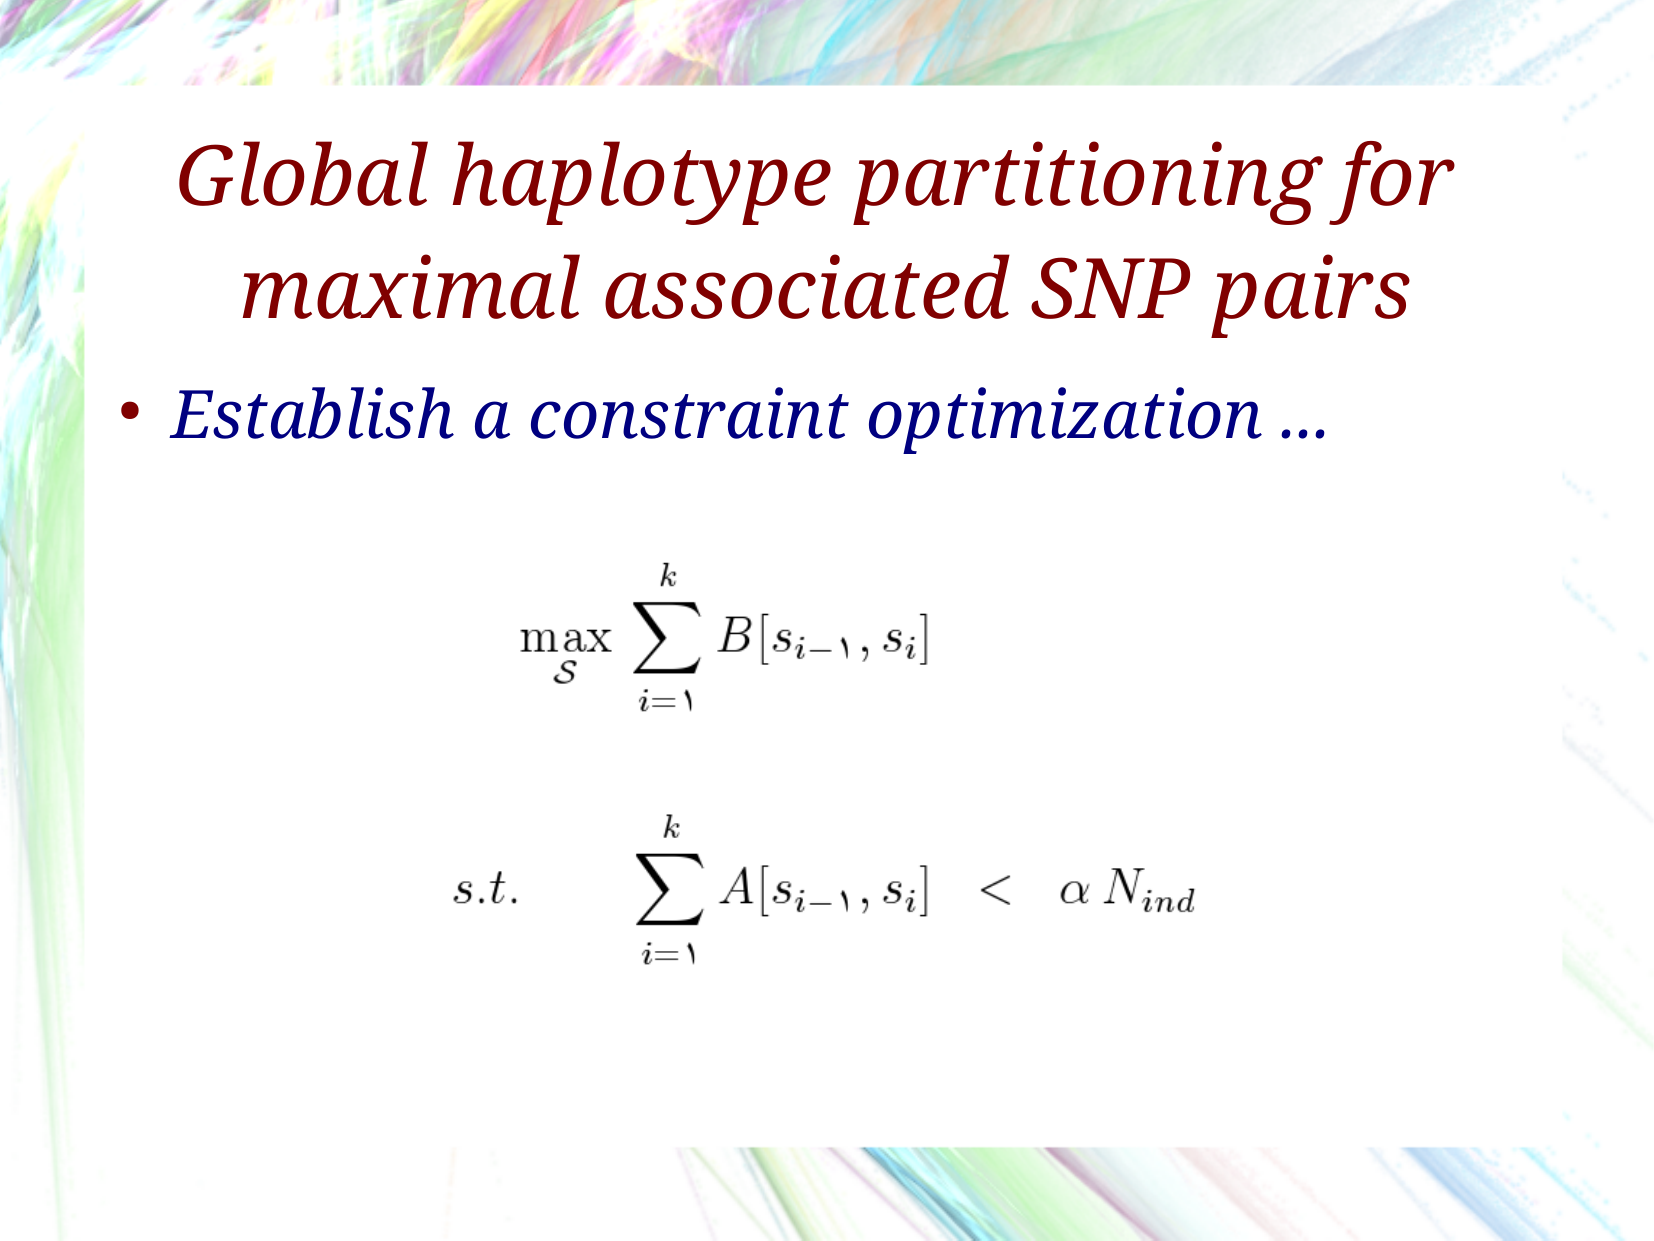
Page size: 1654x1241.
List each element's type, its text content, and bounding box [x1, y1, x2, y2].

list Establish a constraint optimization ... [100, 366, 1554, 1171]
title Global haplotype partitioning for maximal associated SNP pairs [82, 120, 1571, 340]
picture [0, 0, 1654, 1241]
